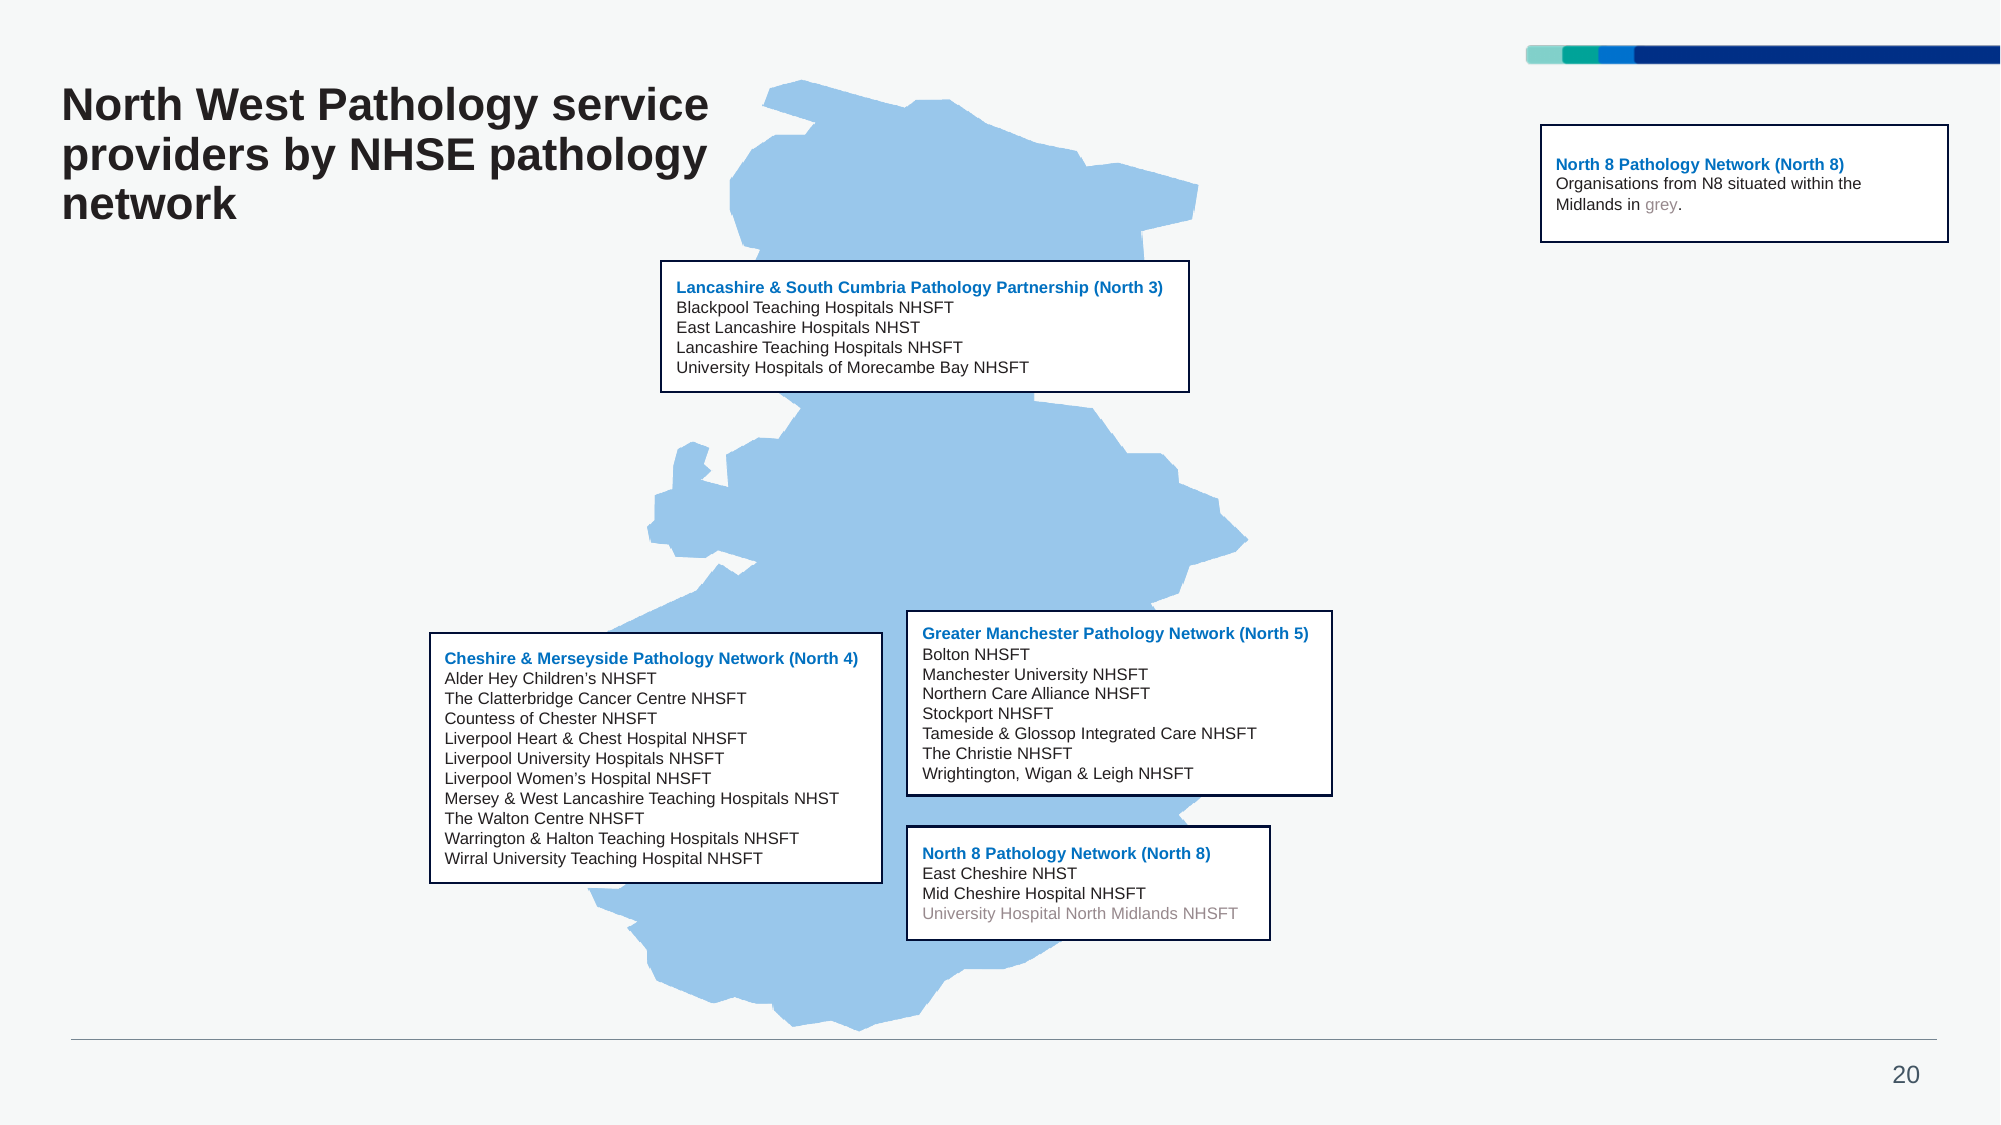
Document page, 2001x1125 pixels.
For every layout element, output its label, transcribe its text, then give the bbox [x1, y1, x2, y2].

text_box Cheshire & Merseyside Pathology Network (North 4) Alder Hey Children’s NHSFT The Clatterbridge Cancer Centre NHSFT Countess of Chester NHSFT Liverpool Heart & Chest Hospital NHSFT Liverpool University Hospitals NHSFT Liverpool Women’s Hospital NHSFT Mersey & West Lancashire Teaching Hospitals NHST The Walton Centre NHSFT Warrington & Halton Teaching Hospitals NHSFT Wirral University Teaching Hospital NHSFT [430, 633, 882, 883]
text_box North 8 Pathology Network (North 8) East Cheshire NHST Mid Cheshire Hospital NHSFT University Hospital North Midlands NHSFT [907, 826, 1270, 940]
text_box Lancashire & South Cumbria Pathology Partnership (North 3) Blackpool Teaching Hospitals NHSFT East Lancashire Hospitals NHST Lancashire Teaching Hospitals NHSFT University Hospitals of Morecambe Bay NHSFT [661, 261, 1189, 392]
picture [487, 61, 1307, 1046]
text_box North 8 Pathology Network (North 8) Organisations from N8 situated within the Midlands in grey. [1541, 125, 1948, 242]
text_box Greater Manchester Pathology Network (North 5) Bolton NHSFT Manchester University NHSFT Northern Care Alliance NHSFT Stockport NHSFT Tameside & Glossop Integrated Care NHSFT The Christie NHSFT Wrightington, Wigan & Leigh NHSFT [907, 611, 1332, 795]
title North West Pathology service providers by NHSE pathology network [61, 68, 772, 243]
